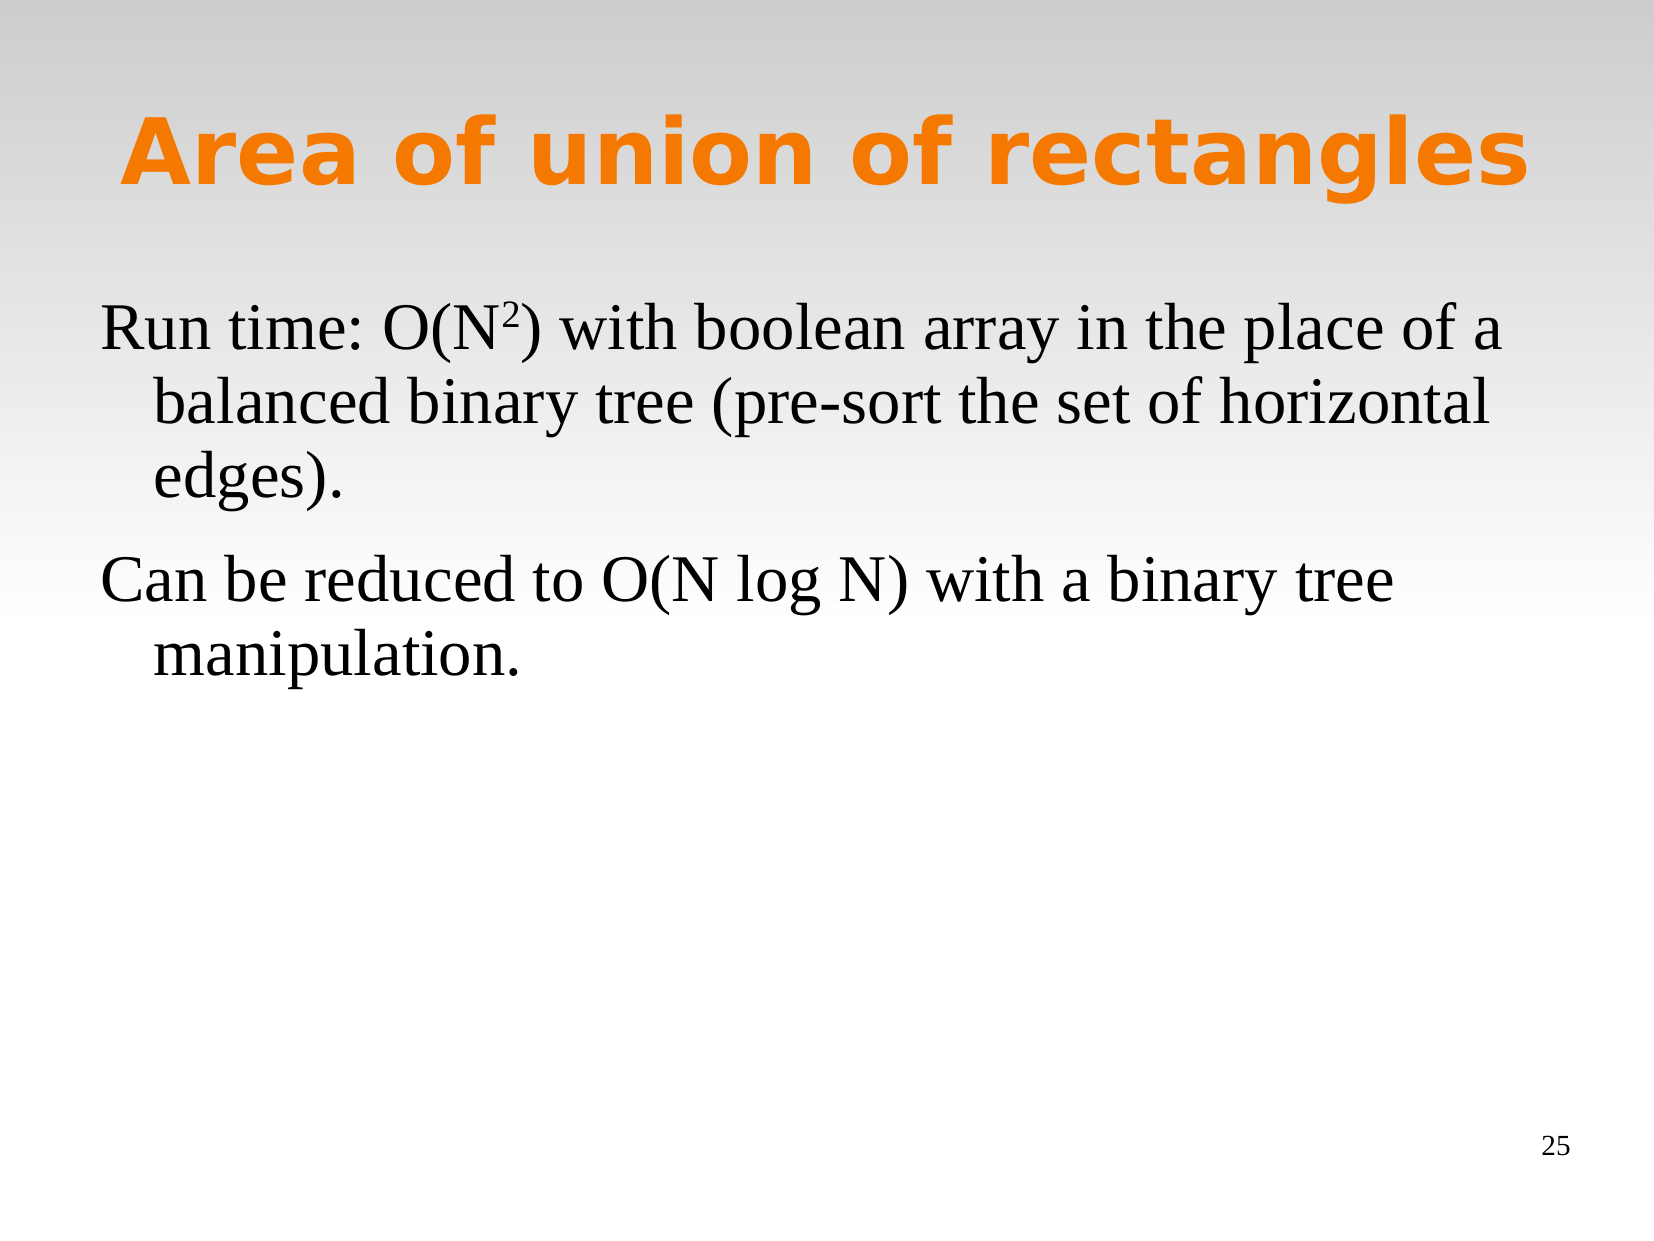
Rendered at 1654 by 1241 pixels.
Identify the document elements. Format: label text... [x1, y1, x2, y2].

list Run time: O(N2) with boolean array in the place of a balanced binary tree (pre-sort the set of horizontal edges). Can be reduced to O(N log N) with a binary tree manipulation. [82, 290, 1571, 1094]
title Area of union of rectangles [82, 49, 1571, 257]
